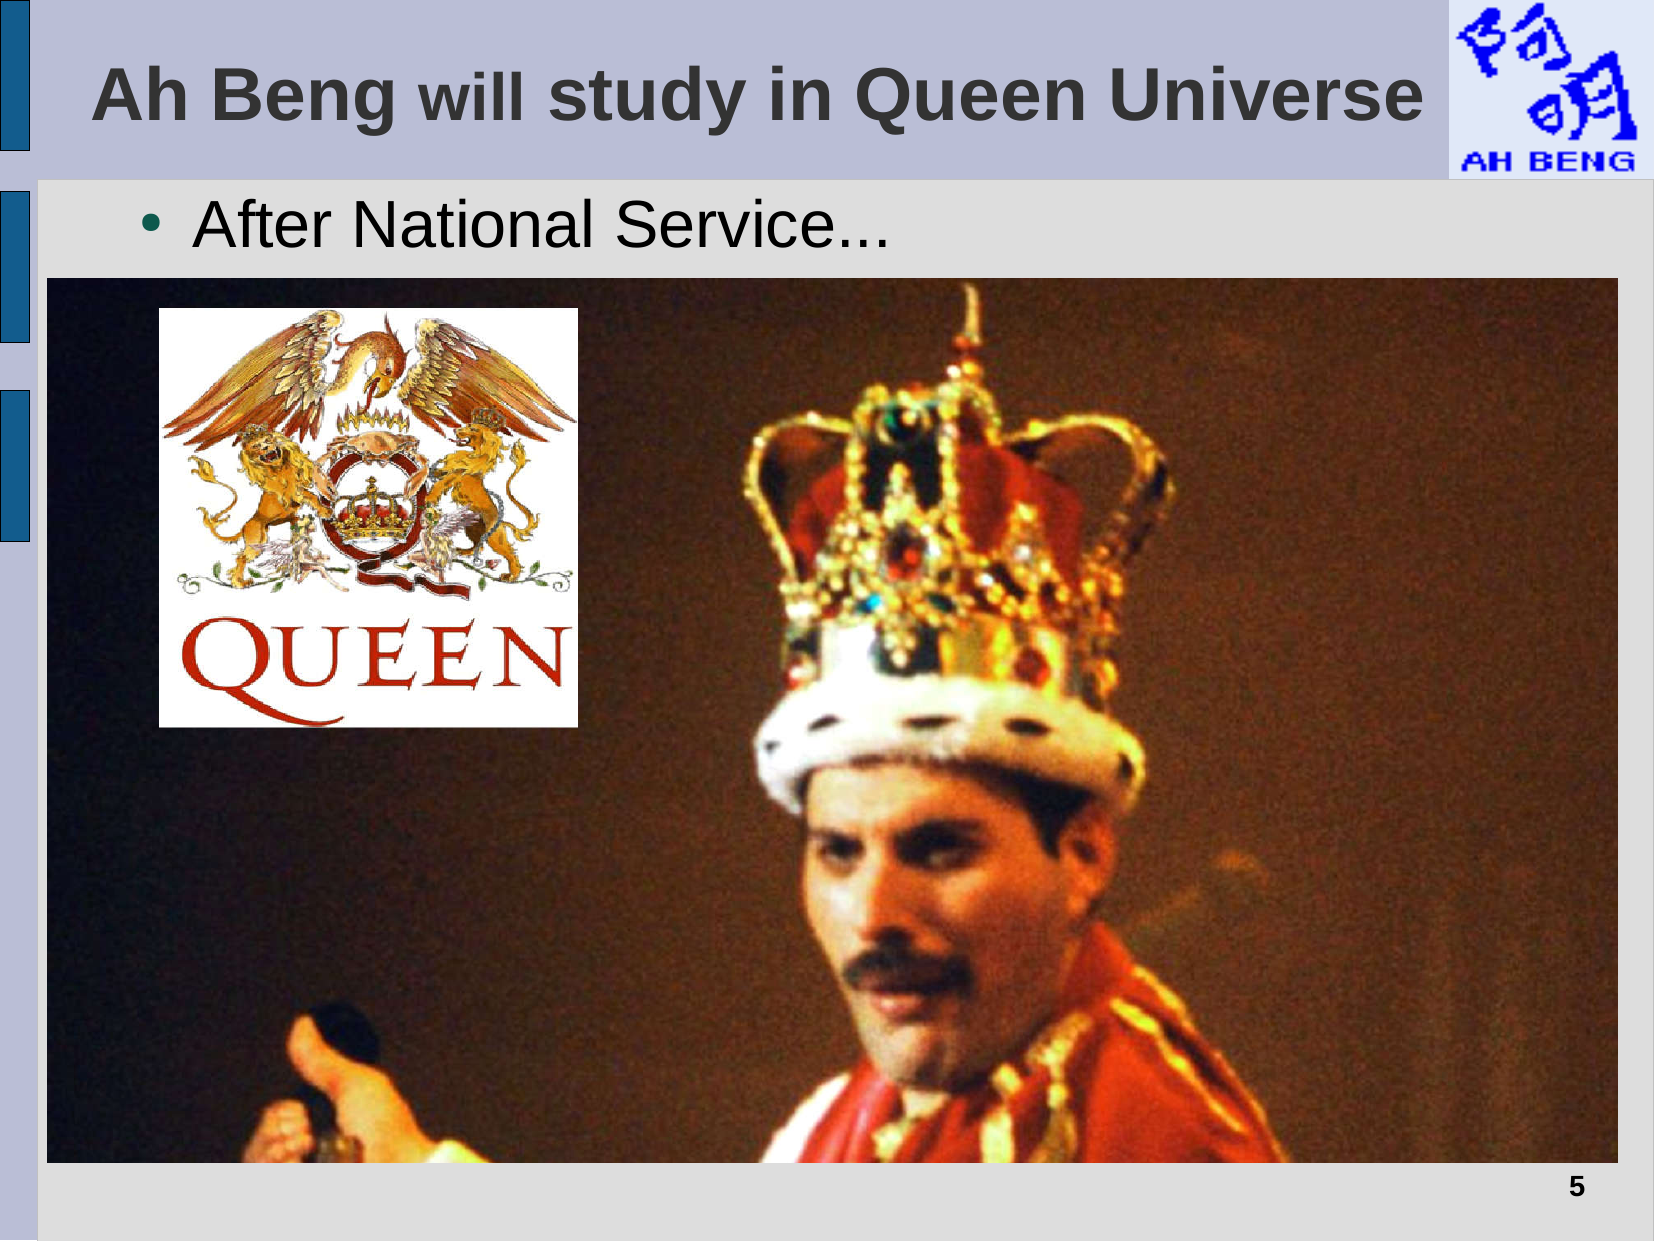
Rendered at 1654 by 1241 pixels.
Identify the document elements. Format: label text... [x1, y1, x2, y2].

picture [1449, 0, 1654, 179]
title Ah Beng will study in Queen Universe [79, 19, 1437, 170]
list After National Service... [121, 187, 1552, 266]
picture [47, 278, 1618, 1163]
